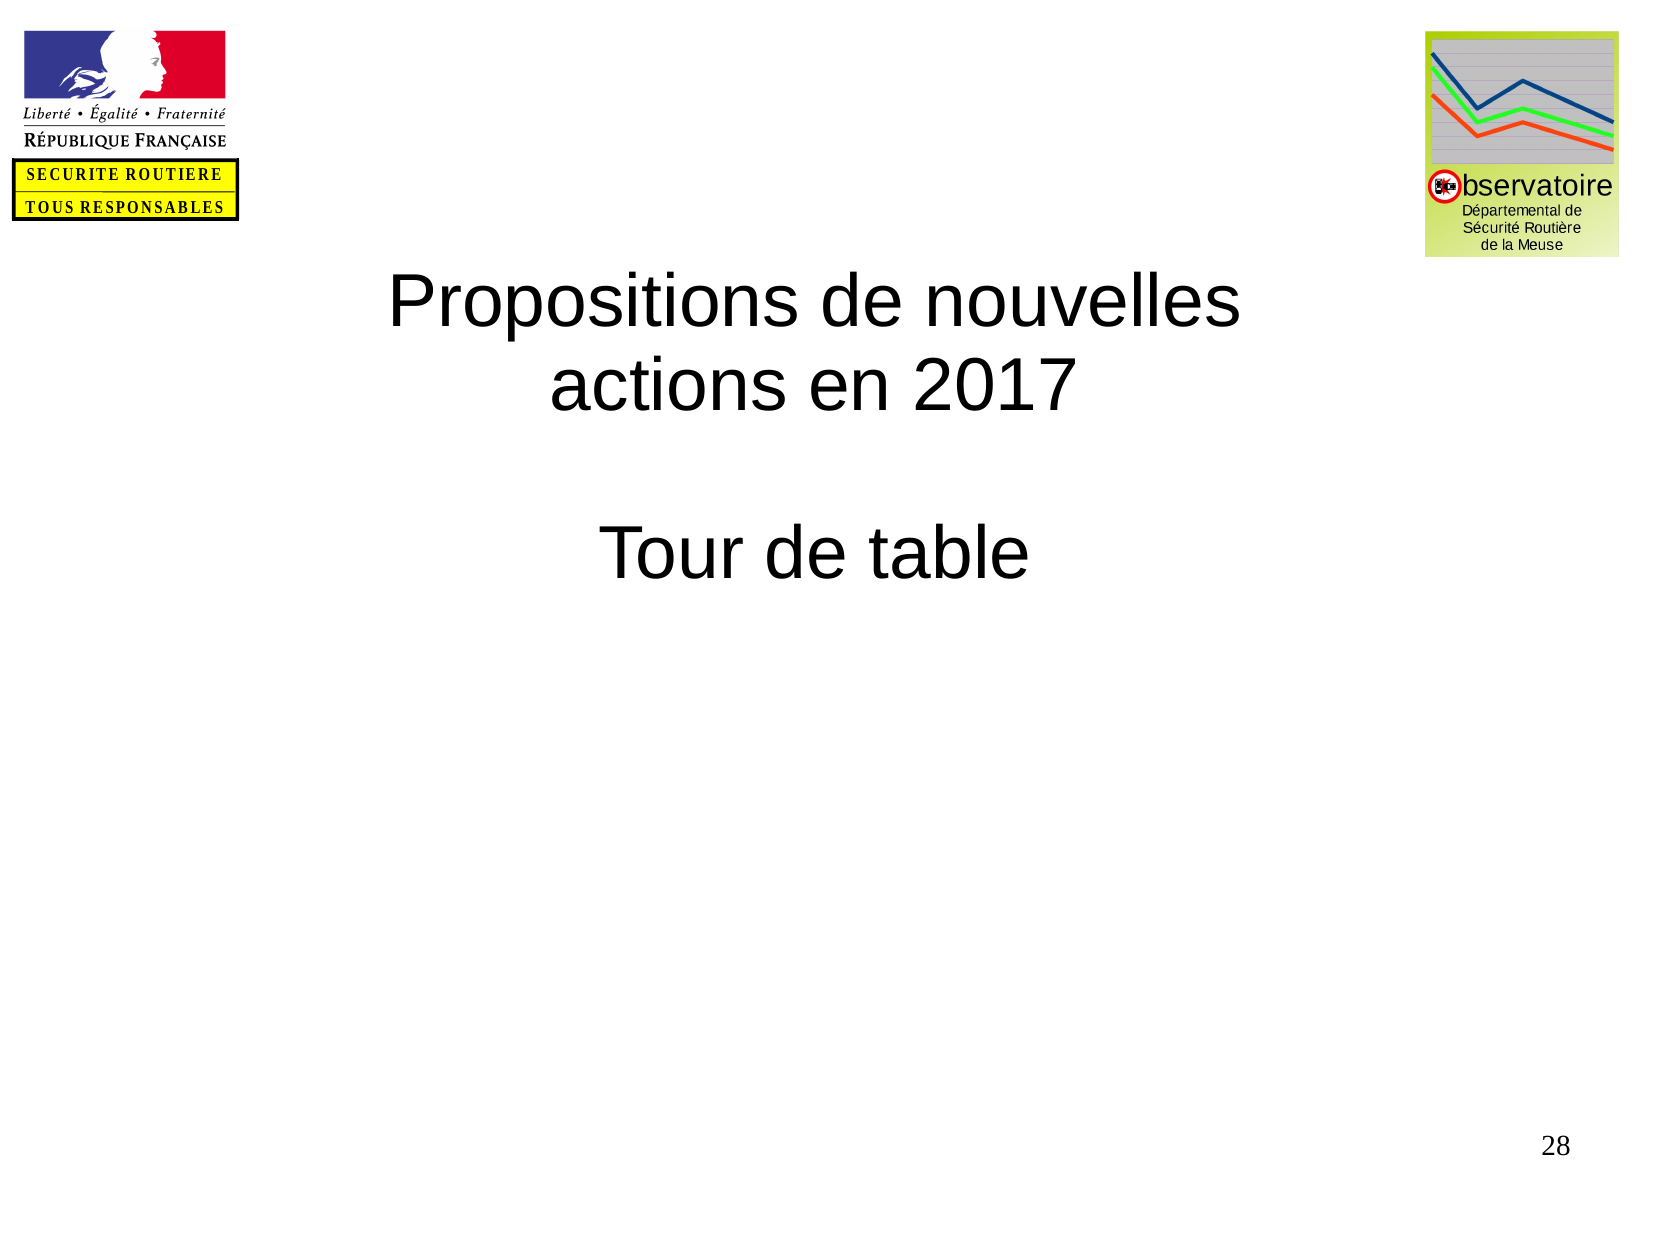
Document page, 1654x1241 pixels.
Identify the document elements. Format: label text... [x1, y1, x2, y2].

picture [1425, 31, 1619, 257]
picture [11, 26, 240, 225]
title Propositions de nouvelles actions en 2017 Tour de table [259, 258, 1371, 595]
